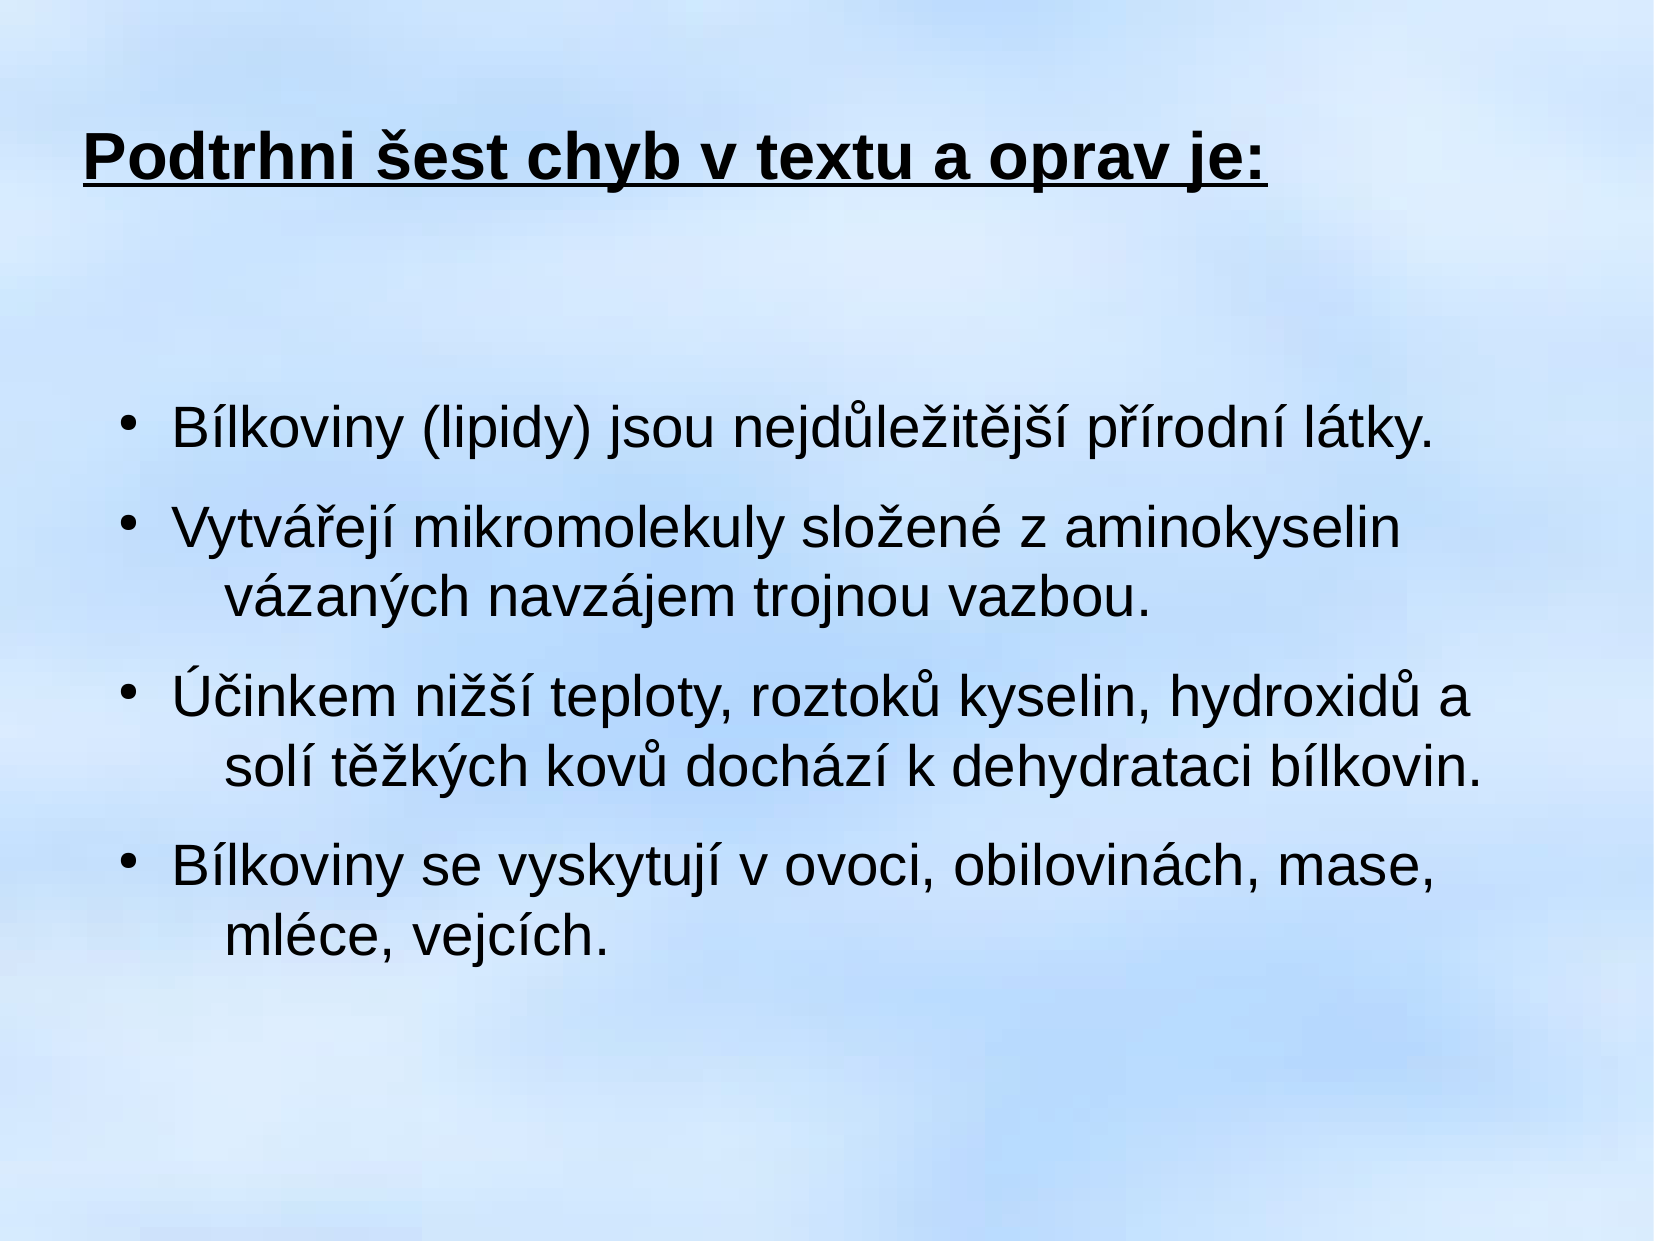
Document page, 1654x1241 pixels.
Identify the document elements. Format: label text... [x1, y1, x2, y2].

list Bílkoviny (lipidy) jsou nejdůležitější přírodní látky. Vytvářejí mikromolekuly složené z aminokyselin vázaných navzájem trojnou vazbou. Účinkem nižší teploty, roztoků kyselin, hydroxidů a solí těžkých kovů dochází k dehydrataci bílkovin. Bílkoviny se vyskytují v ovoci, obilovinách, mase, mléce, vejcích. [82, 290, 1571, 1109]
title Podtrhni šest chyb v textu a oprav je: [82, 49, 1571, 257]
